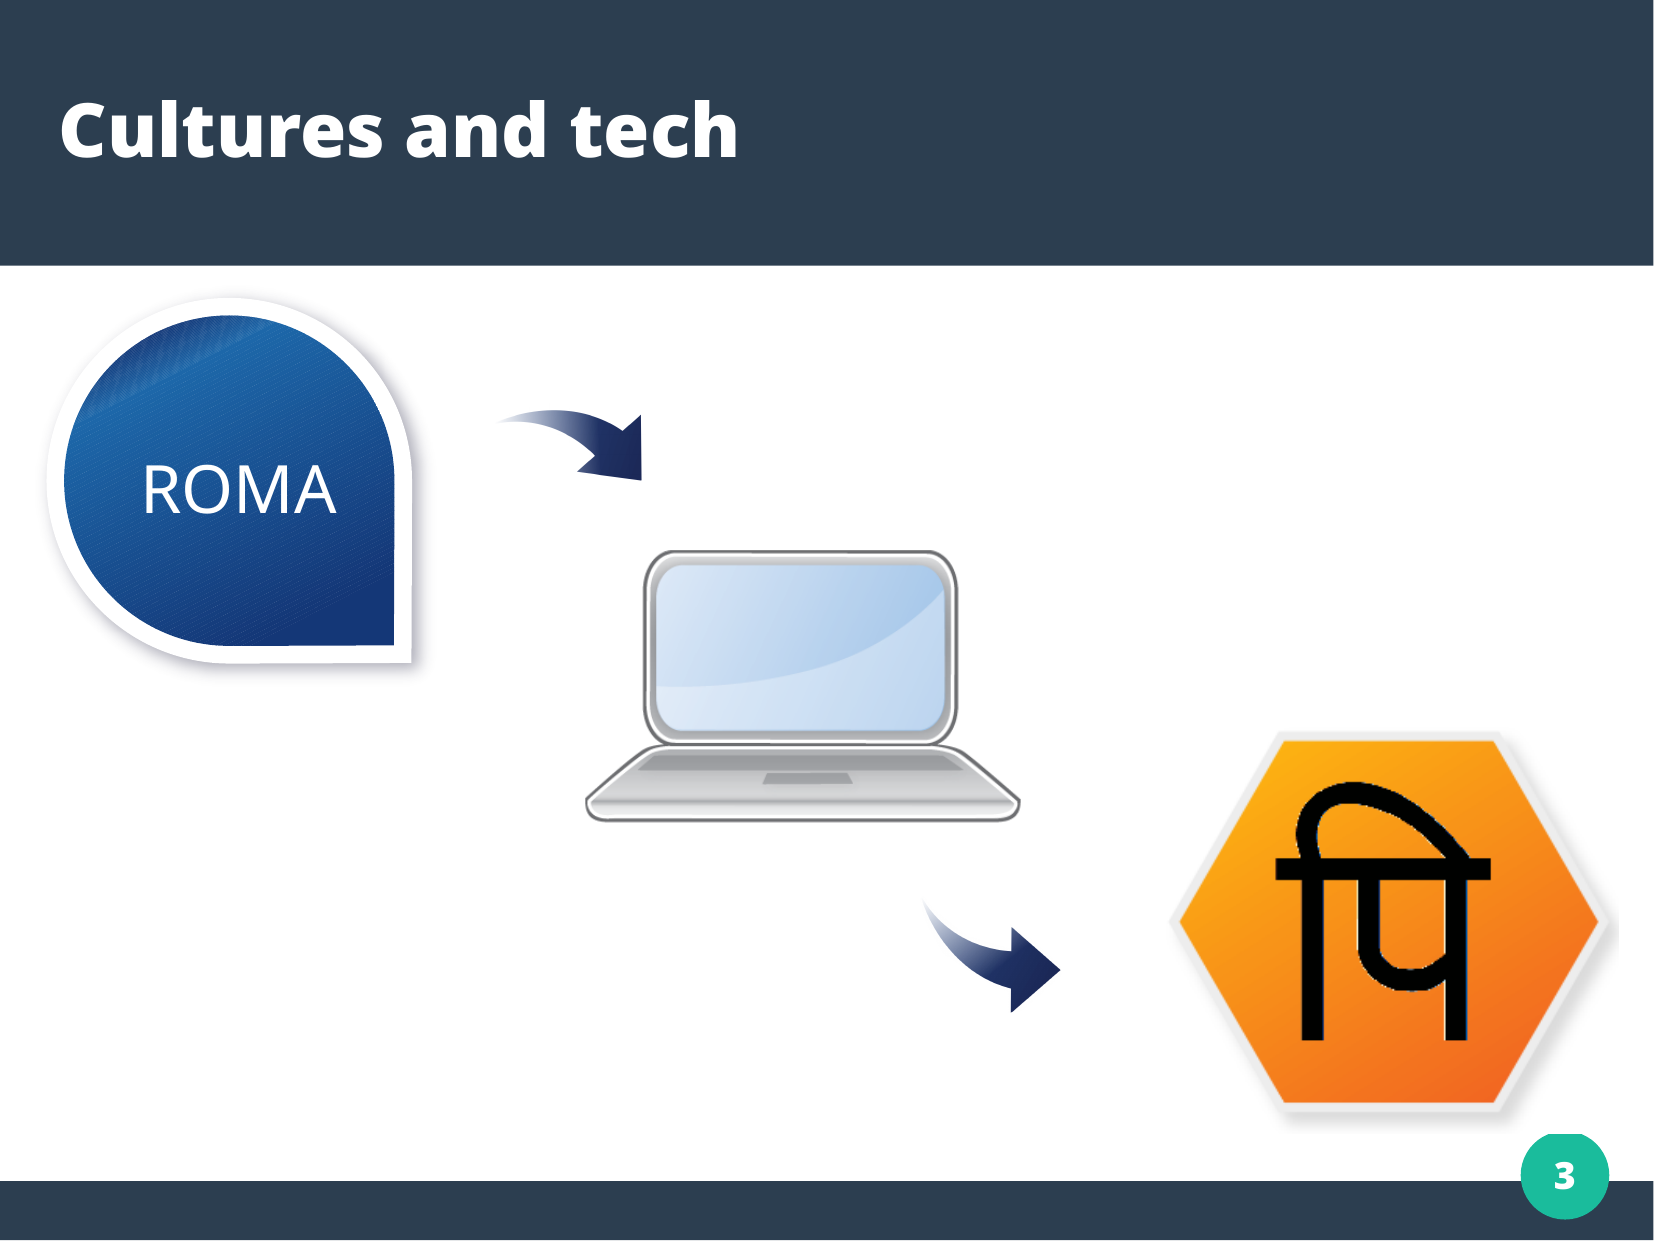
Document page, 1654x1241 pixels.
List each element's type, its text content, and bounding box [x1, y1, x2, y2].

picture [1165, 720, 1619, 1134]
picture [480, 345, 1040, 842]
picture [908, 861, 1078, 1033]
title Cultures and tech [59, 49, 1595, 207]
picture [5, 263, 473, 712]
